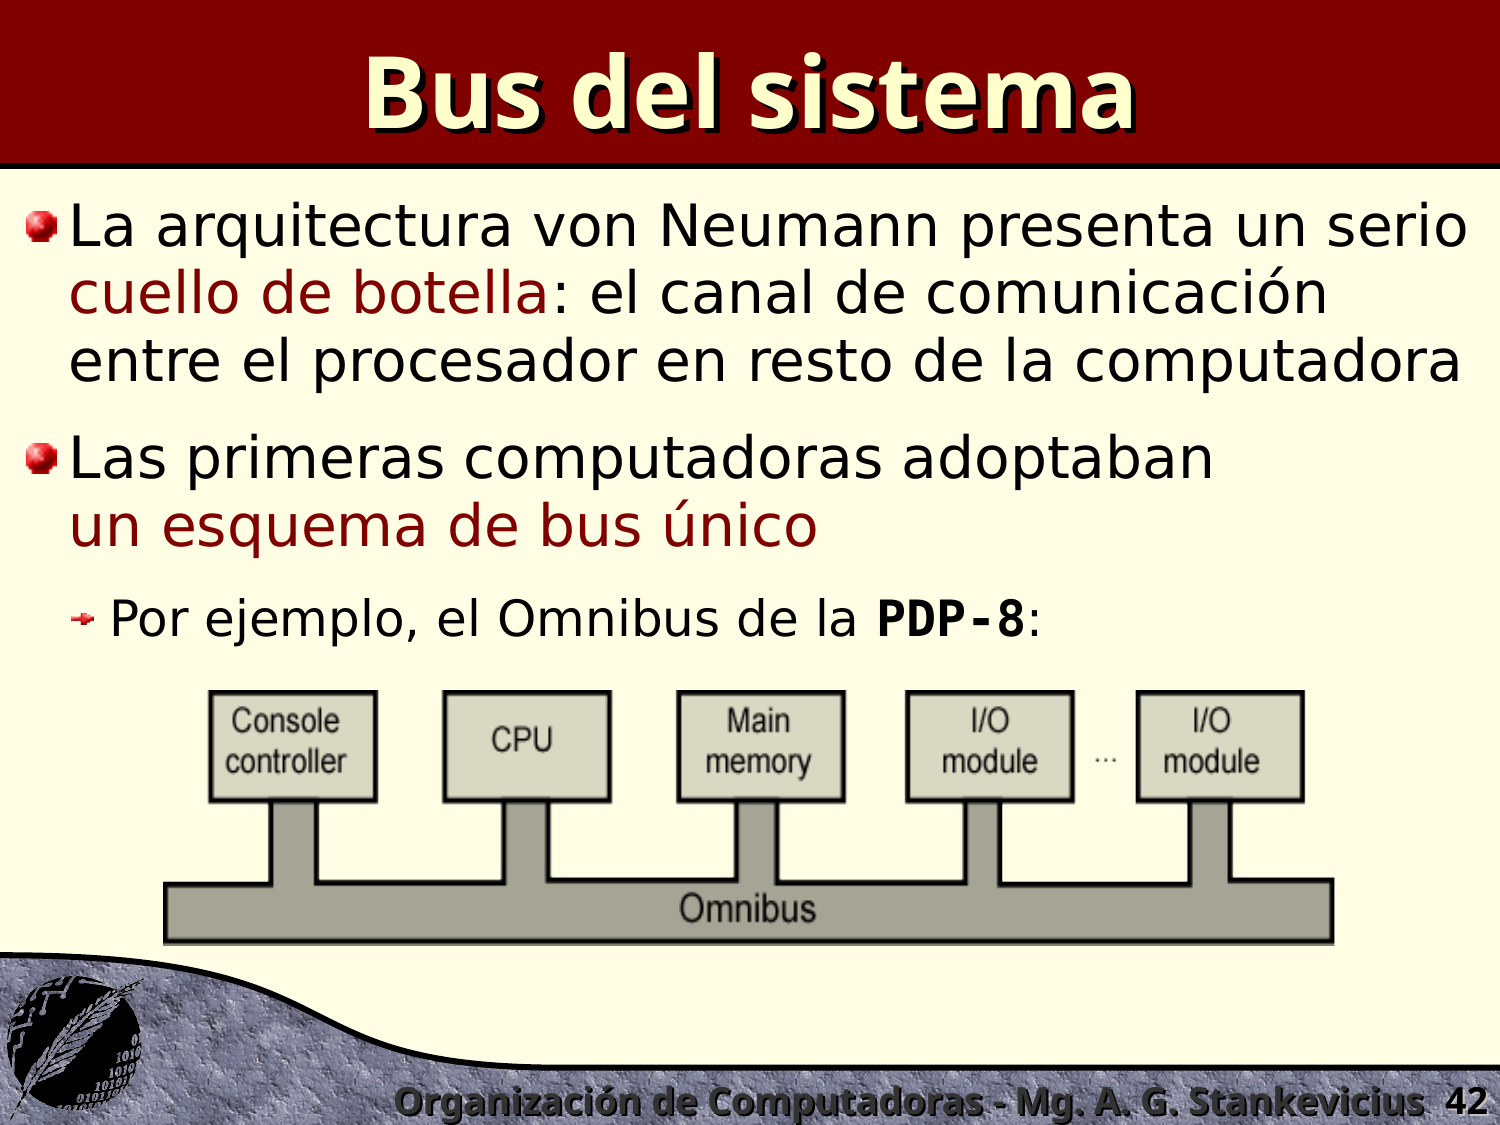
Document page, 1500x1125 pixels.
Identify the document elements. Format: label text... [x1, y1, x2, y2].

picture [163, 690, 1337, 946]
picture [448, 1100, 455, 1110]
picture [0, 959, 1500, 1125]
title Bus del sistema [15, 5, 1485, 160]
picture [1058, 1100, 1065, 1110]
list La arquitectura von Neumann presenta un serio cuello de botella: el canal de comunicación entre el procesador en resto de la computadora Las primeras computadoras adoptaban un esquema de bus único Por ejemplo, el Omnibus de la PDP-8: [11, 192, 1486, 935]
picture [802, 1100, 806, 1110]
